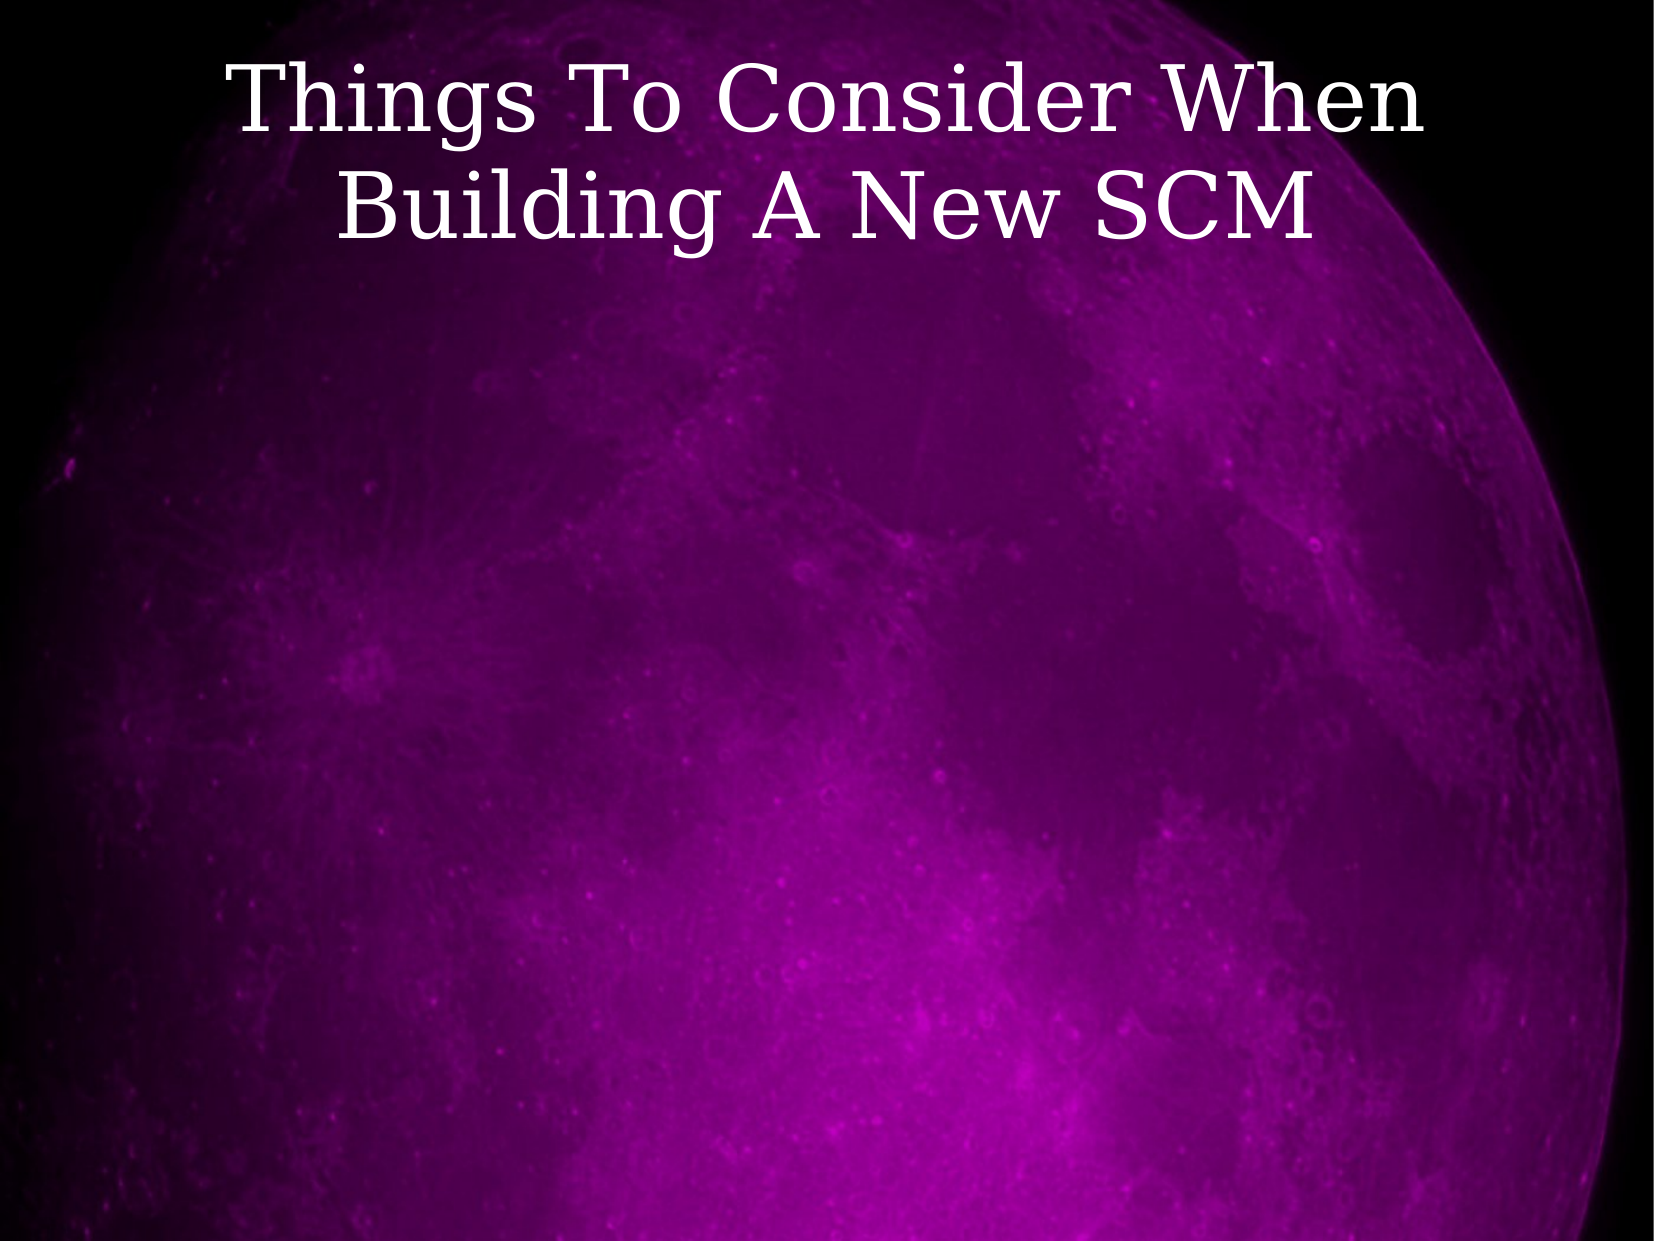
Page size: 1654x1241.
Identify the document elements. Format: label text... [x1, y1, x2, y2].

title Things To Consider When Building A New SCM [82, 45, 1571, 261]
picture [0, 0, 1654, 1241]
